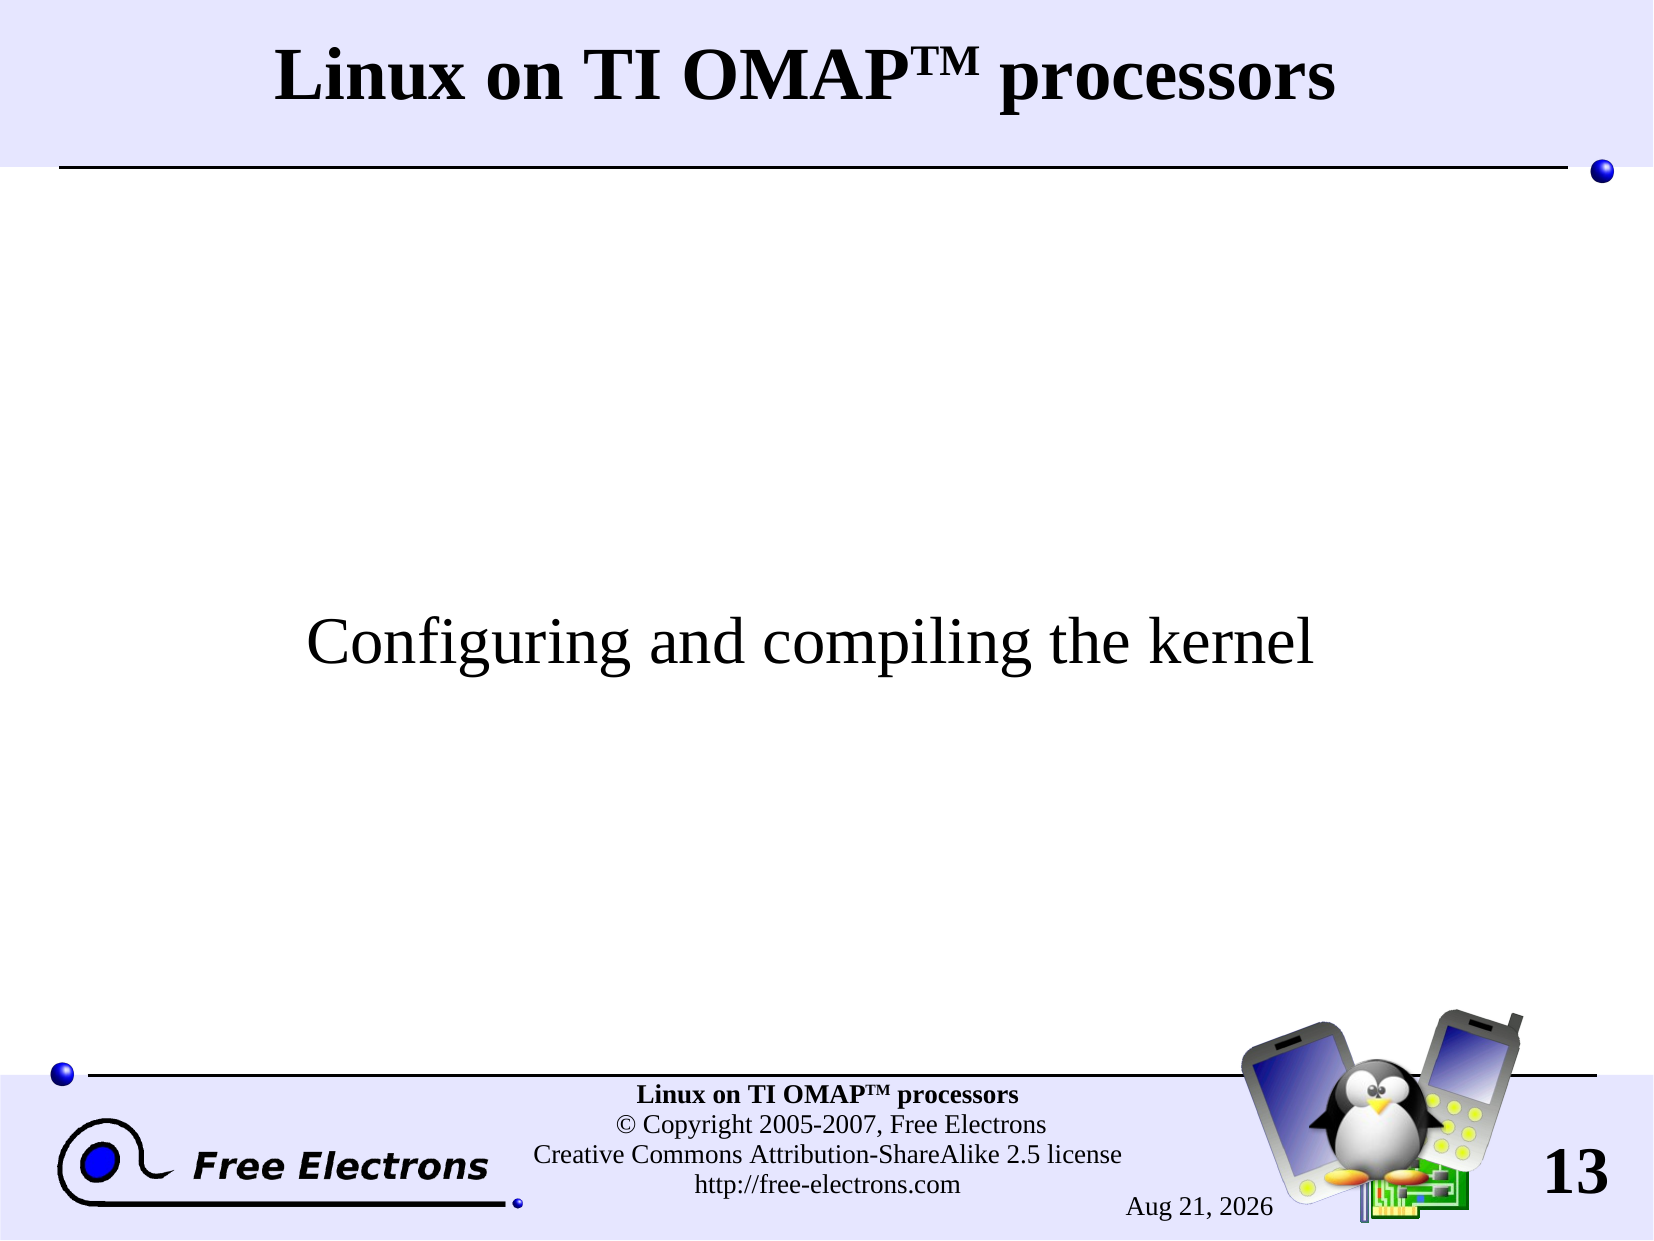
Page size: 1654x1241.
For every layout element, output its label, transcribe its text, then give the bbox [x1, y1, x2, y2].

picture [50, 1107, 527, 1216]
title Linux on TI OMAPTM processors [60, 25, 1551, 125]
picture [1231, 1007, 1538, 1241]
subtitle Configuring and compiling the kernel [105, 216, 1518, 1066]
